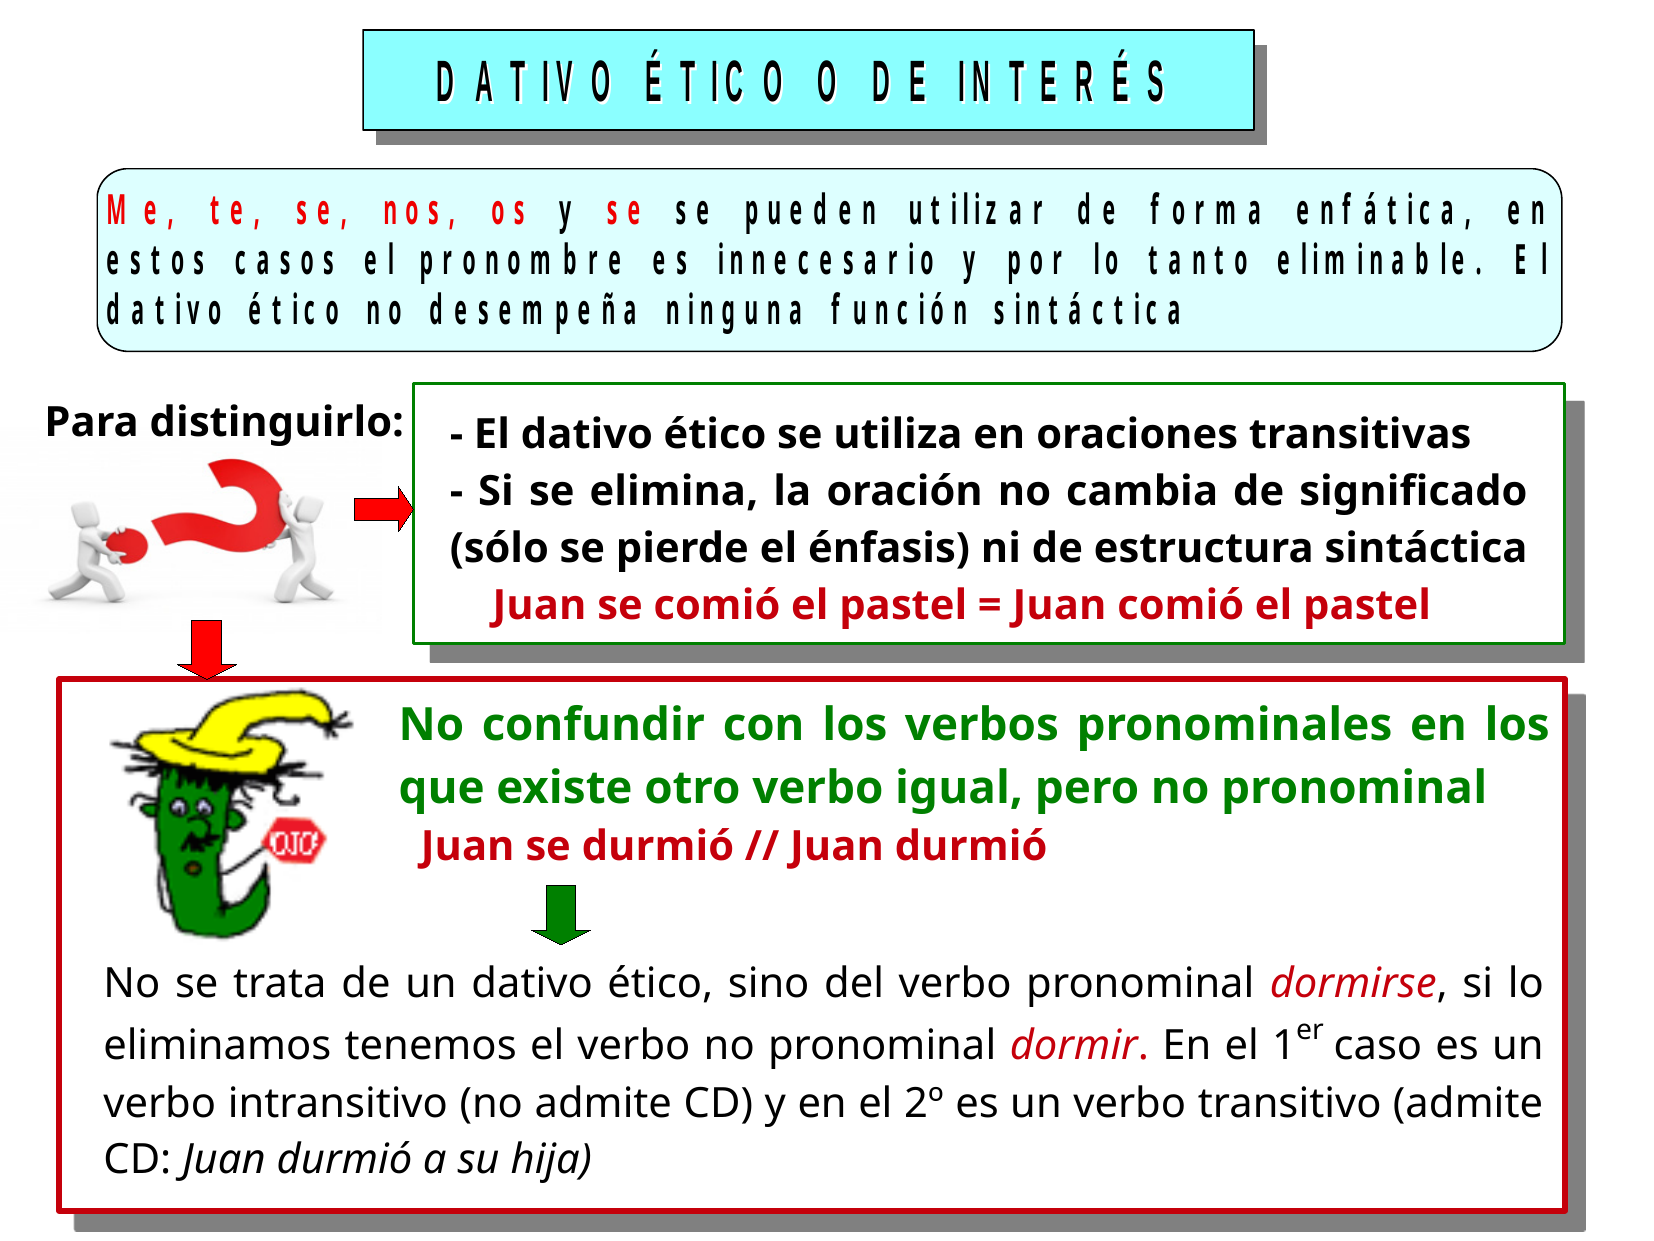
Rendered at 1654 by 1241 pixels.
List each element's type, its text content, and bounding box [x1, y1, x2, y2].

text_box [354, 486, 414, 532]
picture [362, 29, 1270, 148]
text_box - El dativo ético se utiliza en oraciones transitivas - Si se elimina, la oración no cambia de significado (sólo se pierde el énfasis) ni de estructura sintáctica Juan se comió el pastel = Juan comió el pastel [413, 383, 1565, 644]
text_box Para distinguirlo: [29, 383, 403, 457]
text_box [59, 620, 1565, 1211]
text_box Juan se durmió // Juan durmió [406, 807, 1066, 881]
picture [108, 686, 360, 944]
picture [96, 168, 1565, 355]
picture [0, 426, 382, 634]
text_box No se trata de un dativo ético, sino del verbo pronominal dormirse, si lo eliminamos tenemos el verbo no pronominal dormir. En el 1er caso es un verbo intransitivo (no admite CD) y en el 2º es un verbo transitivo (admite CD: Juan durmió a su hija) [88, 944, 1565, 1198]
text_box No confundir con los verbos pronominales en los que existe otro verbo igual, pero no pronominal [383, 684, 1565, 827]
